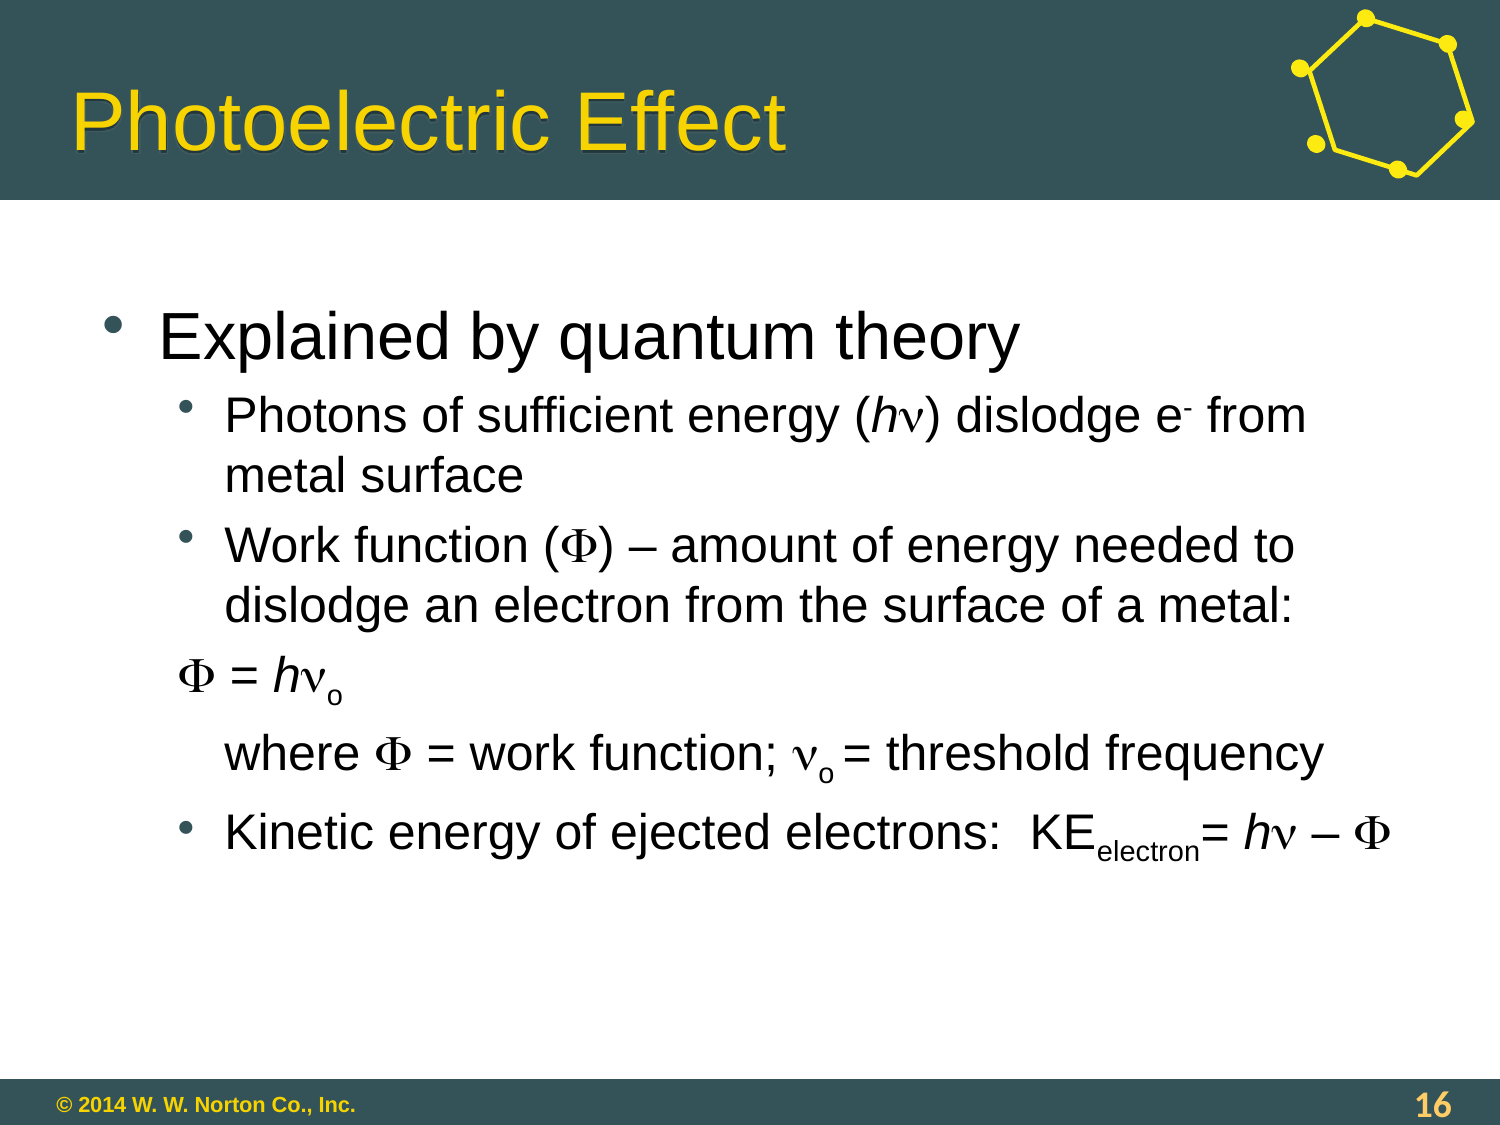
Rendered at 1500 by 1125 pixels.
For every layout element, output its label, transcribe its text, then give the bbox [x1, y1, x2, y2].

title Photoelectric Effect [55, 23, 1331, 211]
slide_number <number> [1390, 1076, 1468, 1125]
list Explained by quantum theory Photons of sufficient energy (h) dislodge e- from metal surface Work function () – amount of energy needed to dislodge an electron from the surface of a metal:  = ho where  = work function; o = threshold frequency Kinetic energy of ejected electrons: KEelectron= h –  [87, 285, 1438, 948]
